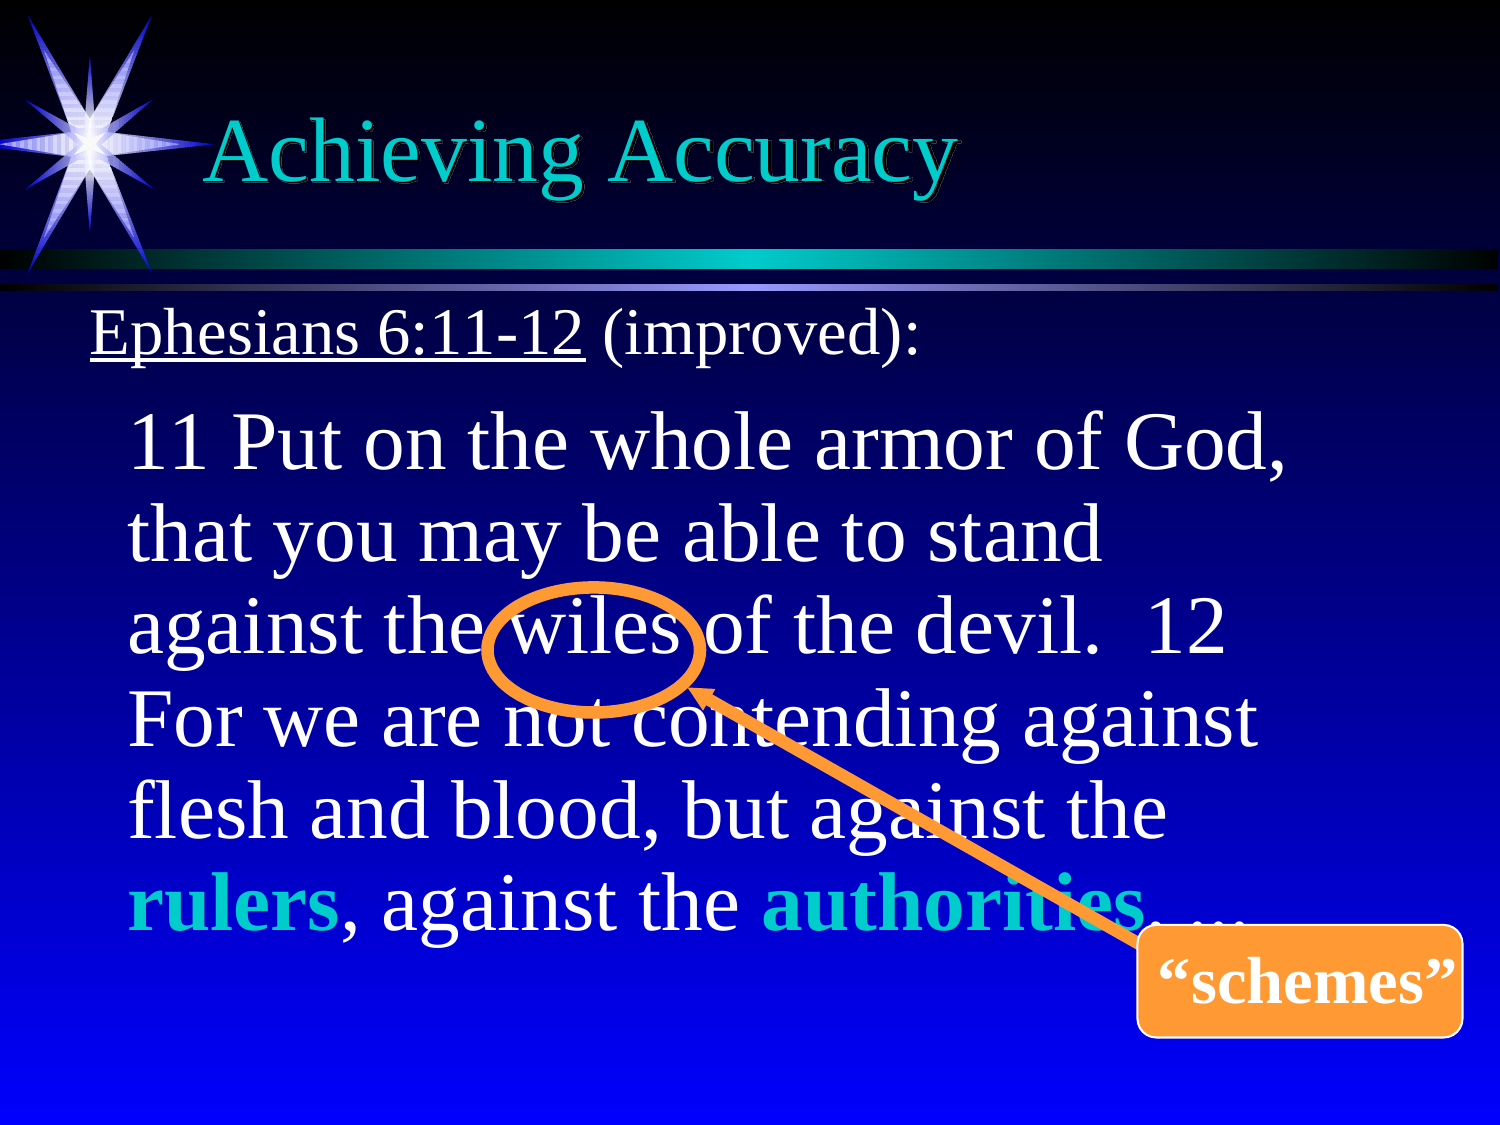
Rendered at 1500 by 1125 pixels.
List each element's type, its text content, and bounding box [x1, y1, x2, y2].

text_box 11 Put on the whole armor of God, that you may be able to stand against the wiles of the devil. 12 For we are not contending against flesh and blood, but against the rulers, against the authorities, ... [112, 387, 1376, 957]
title Achieving Accuracy [187, 56, 1500, 244]
text_box Ephesians 6:11-12 (improved): [74, 287, 1000, 377]
text_box “schemes” [1137, 924, 1463, 1038]
text_box 11 Put on the whole armor of God, that you may be able to stand against the wiles of the devil. 12 For we are not contending against flesh and blood, but against the rulers, against the authorities, ... [494, 594, 693, 706]
